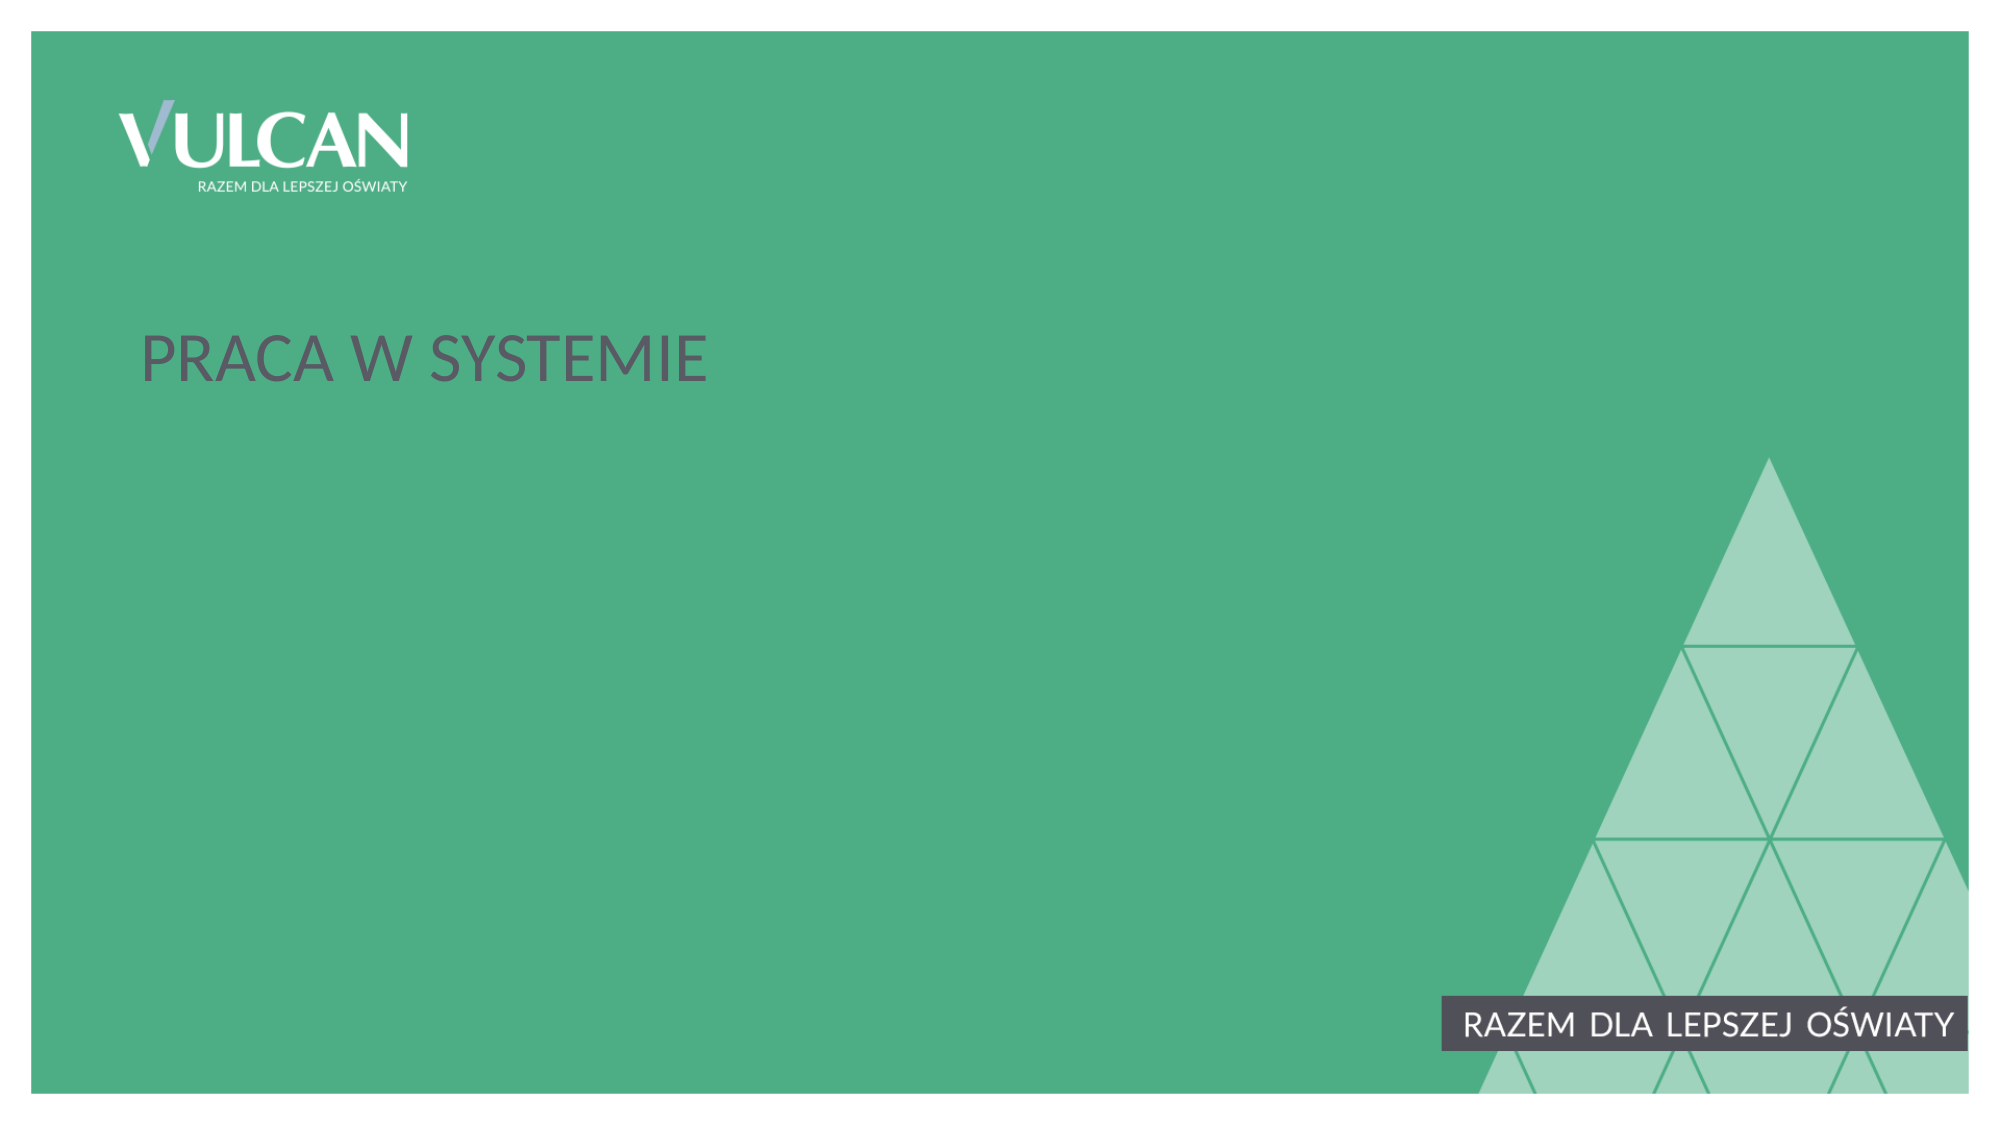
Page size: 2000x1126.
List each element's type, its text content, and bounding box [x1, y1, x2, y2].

list PRACA W SYSTEMIE [125, 302, 1237, 799]
picture [0, 0, 2000, 1125]
